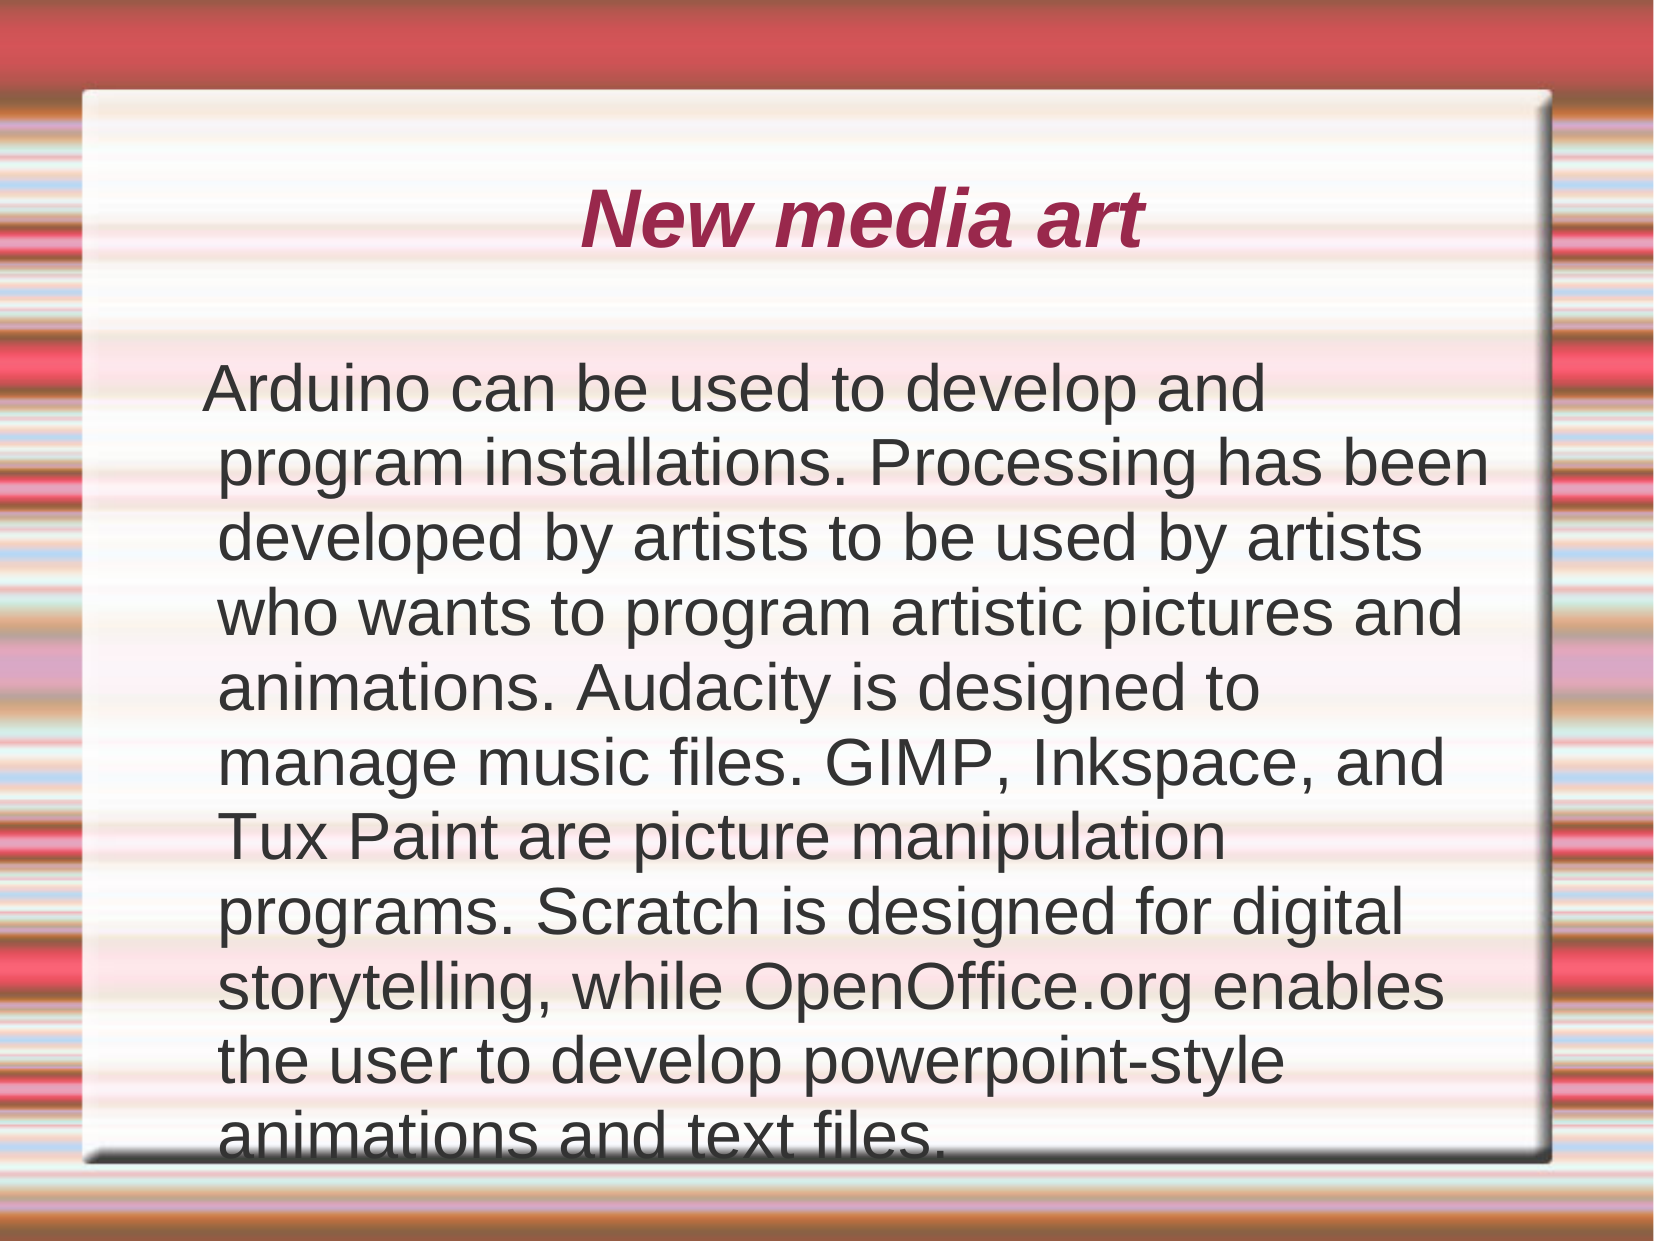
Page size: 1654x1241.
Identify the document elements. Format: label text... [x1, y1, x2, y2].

list Arduino can be used to develop and program installations. Processing has been developed by artists to be used by artists who wants to program artistic pictures and animations. Audacity is designed to manage music files. GIMP, Inkspace, and Tux Paint are picture manipulation programs. Scratch is designed for digital storytelling, while OpenOffice.org enables the user to develop powerpoint-style animations and text files. [134, 350, 1516, 1174]
picture [0, 0, 1654, 1241]
title New media art [121, 114, 1534, 322]
